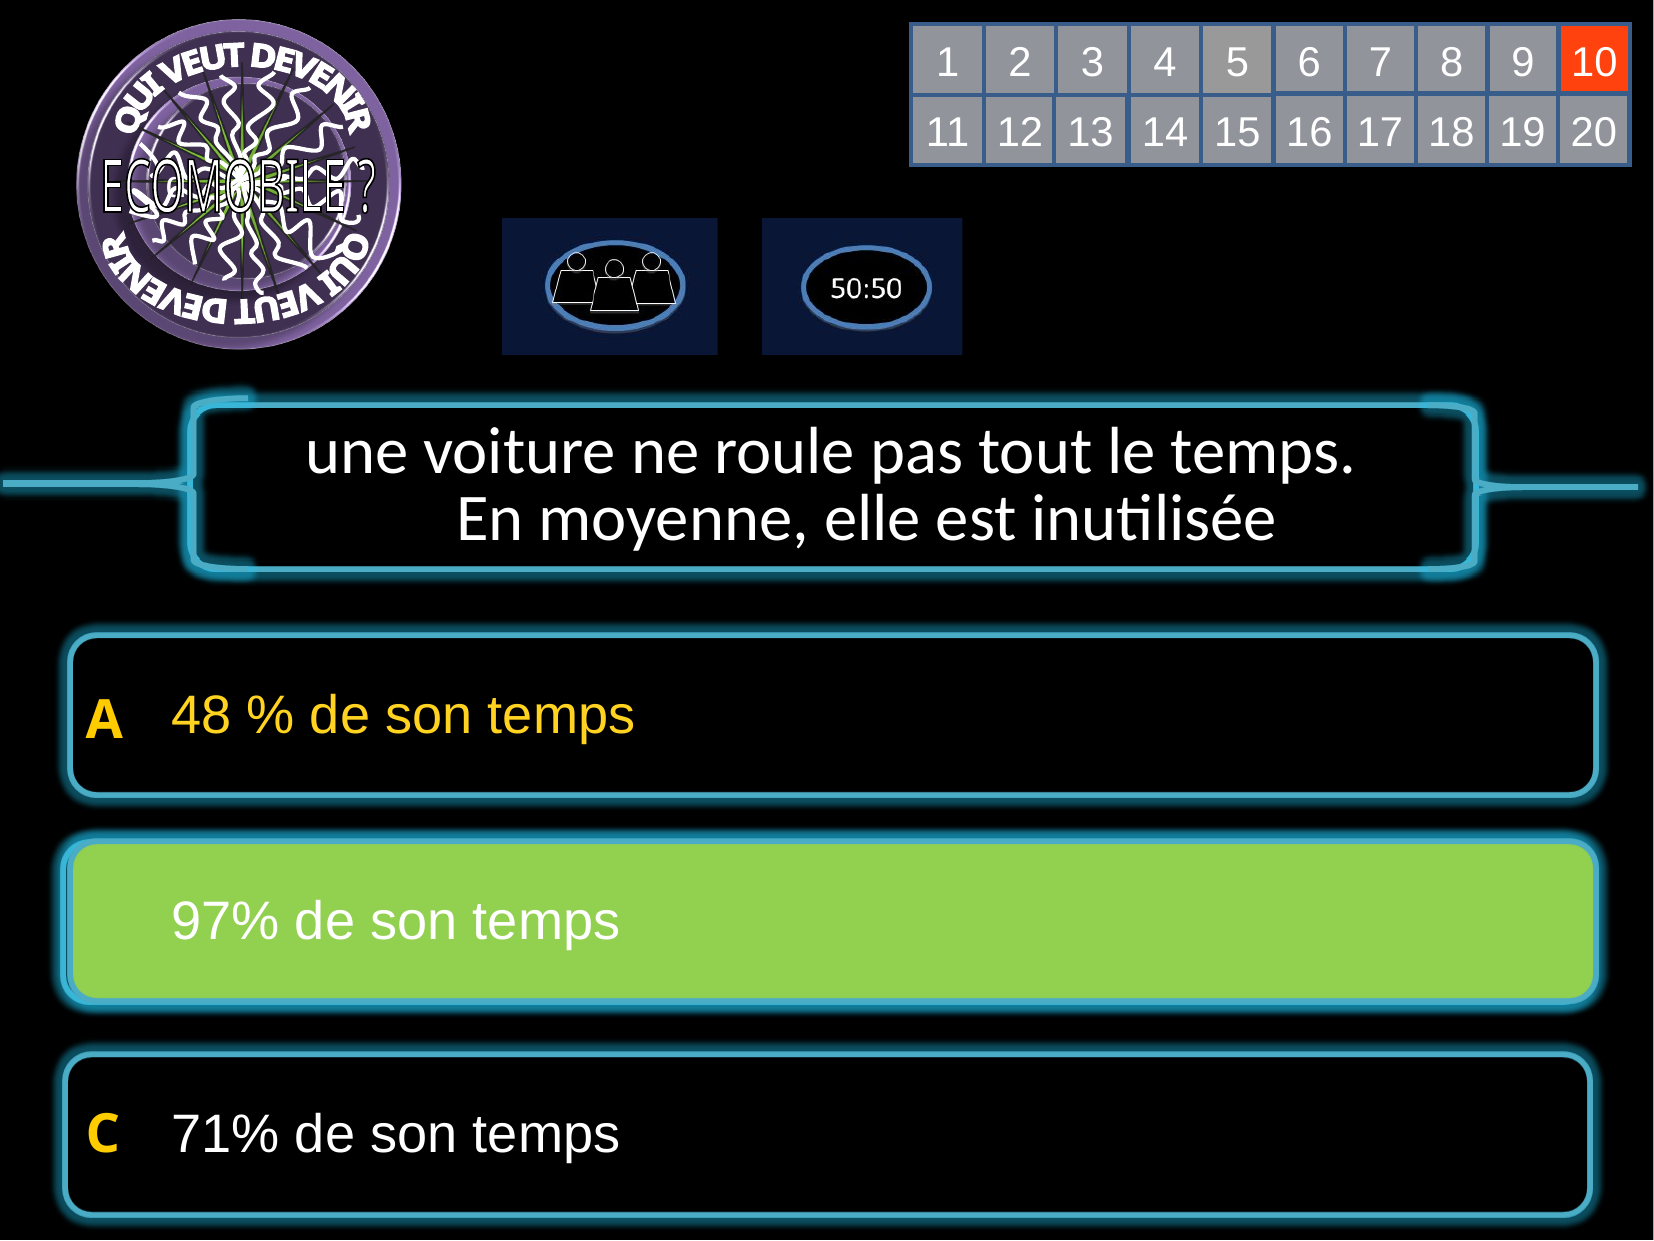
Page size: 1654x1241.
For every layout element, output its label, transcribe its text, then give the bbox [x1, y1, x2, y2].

text_box 3 [1056, 24, 1128, 95]
text_box 2 [983, 24, 1056, 94]
picture [0, 377, 1654, 591]
text_box 11 [911, 94, 983, 166]
picture [43, 821, 1616, 1022]
text_box 10 [1558, 24, 1630, 93]
title une voiture ne roule pas tout le temps. En moyenne, elle est inutilisée [200, 407, 1477, 573]
text_box 14 [1128, 94, 1201, 166]
text_box 19 [1486, 93, 1558, 166]
text_box 13 [1054, 94, 1127, 166]
text_box 1 [911, 24, 983, 94]
text_box 16 [1273, 93, 1345, 166]
list 71% de son temps [171, 1062, 1571, 1205]
text_box 15 [1201, 94, 1273, 166]
text_box 8 [1416, 24, 1487, 93]
text_box 7 [1344, 24, 1416, 93]
list 97% de son temps [171, 850, 1571, 993]
picture [53, 18, 402, 370]
text_box 9 [1487, 24, 1558, 93]
picture [50, 615, 1616, 815]
text_box 5 [1201, 24, 1273, 94]
picture [45, 1034, 1610, 1235]
list 48 % de son temps [171, 643, 1571, 786]
text_box 6 [1273, 24, 1344, 93]
text_box 4 [1128, 24, 1201, 94]
text_box 12 [983, 94, 1054, 166]
text_box 17 [1345, 93, 1415, 166]
text_box 18 [1415, 93, 1486, 166]
text_box 20 [1558, 93, 1630, 166]
